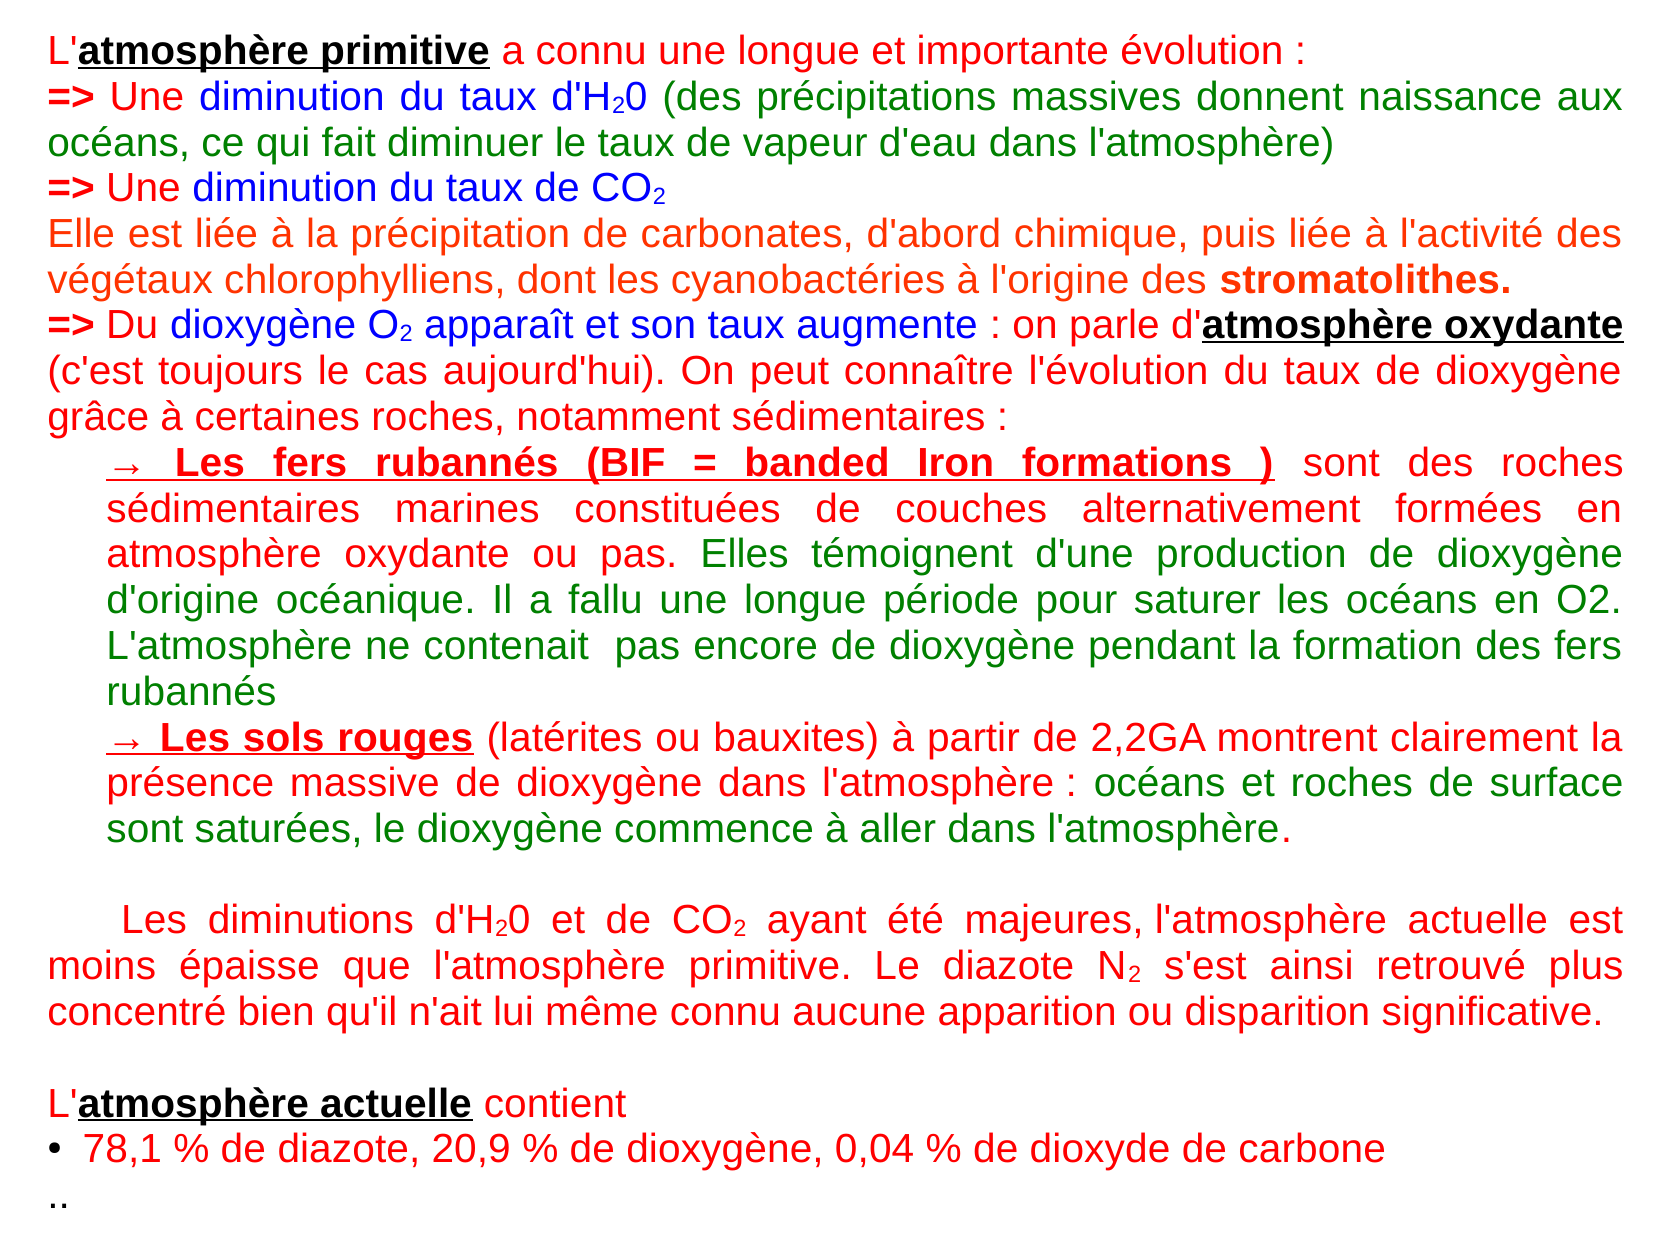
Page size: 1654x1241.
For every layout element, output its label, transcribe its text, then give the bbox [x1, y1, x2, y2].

text_box L'atmosphère primitive a connu une longue et importante évolution : => Une diminution du taux d'H20 (des précipitations massives donnent naissance aux océans, ce qui fait diminuer le taux de vapeur d'eau dans l'atmosphère) => Une diminution du taux de CO2 Elle est liée à la précipitation de carbonates, d'abord chimique, puis liée à l'activité des végétaux chlorophylliens, dont les cyanobactéries à l'origine des stromatolithes. => Du dioxygène O2 apparaît et son taux augmente : on parle d'atmosphère oxydante (c'est toujours le cas aujourd'hui). On peut connaître l'évolution du taux de dioxygène grâce à certaines roches, notamment sédimentaires : → Les fers rubannés (BIF = banded Iron formations ) sont des roches sédimentaires marines constituées de couches alternativement formées en atmosphère oxydante ou pas. Elles témoignent d'une production de dioxygène d'origine océanique. Il a fallu une longue période pour saturer les océans en O2. L'atmosphère ne contenait pas encore de dioxygène pendant la formation des fers rubannés → Les sols rouges (latérites ou bauxites) à partir de 2,2GA montrent clairement la présence massive de dioxygène dans l'atmosphère : océans et roches de surface sont saturées, le dioxygène commence à aller dans l'atmosphère. Les diminutions d'H20 et de CO2 ayant été majeures, l'atmosphère actuelle est moins épaisse que l'atmosphère primitive. Le diazote N2 s'est ainsi retrouvé plus concentré bien qu'il n'ait lui même connu aucune apparition ou disparition significative. L'atmosphère actuelle contient 78,1 % de diazote, 20,9 % de dioxygène, 0,04 % de dioxyde de carbone .. [32, 20, 1639, 1241]
